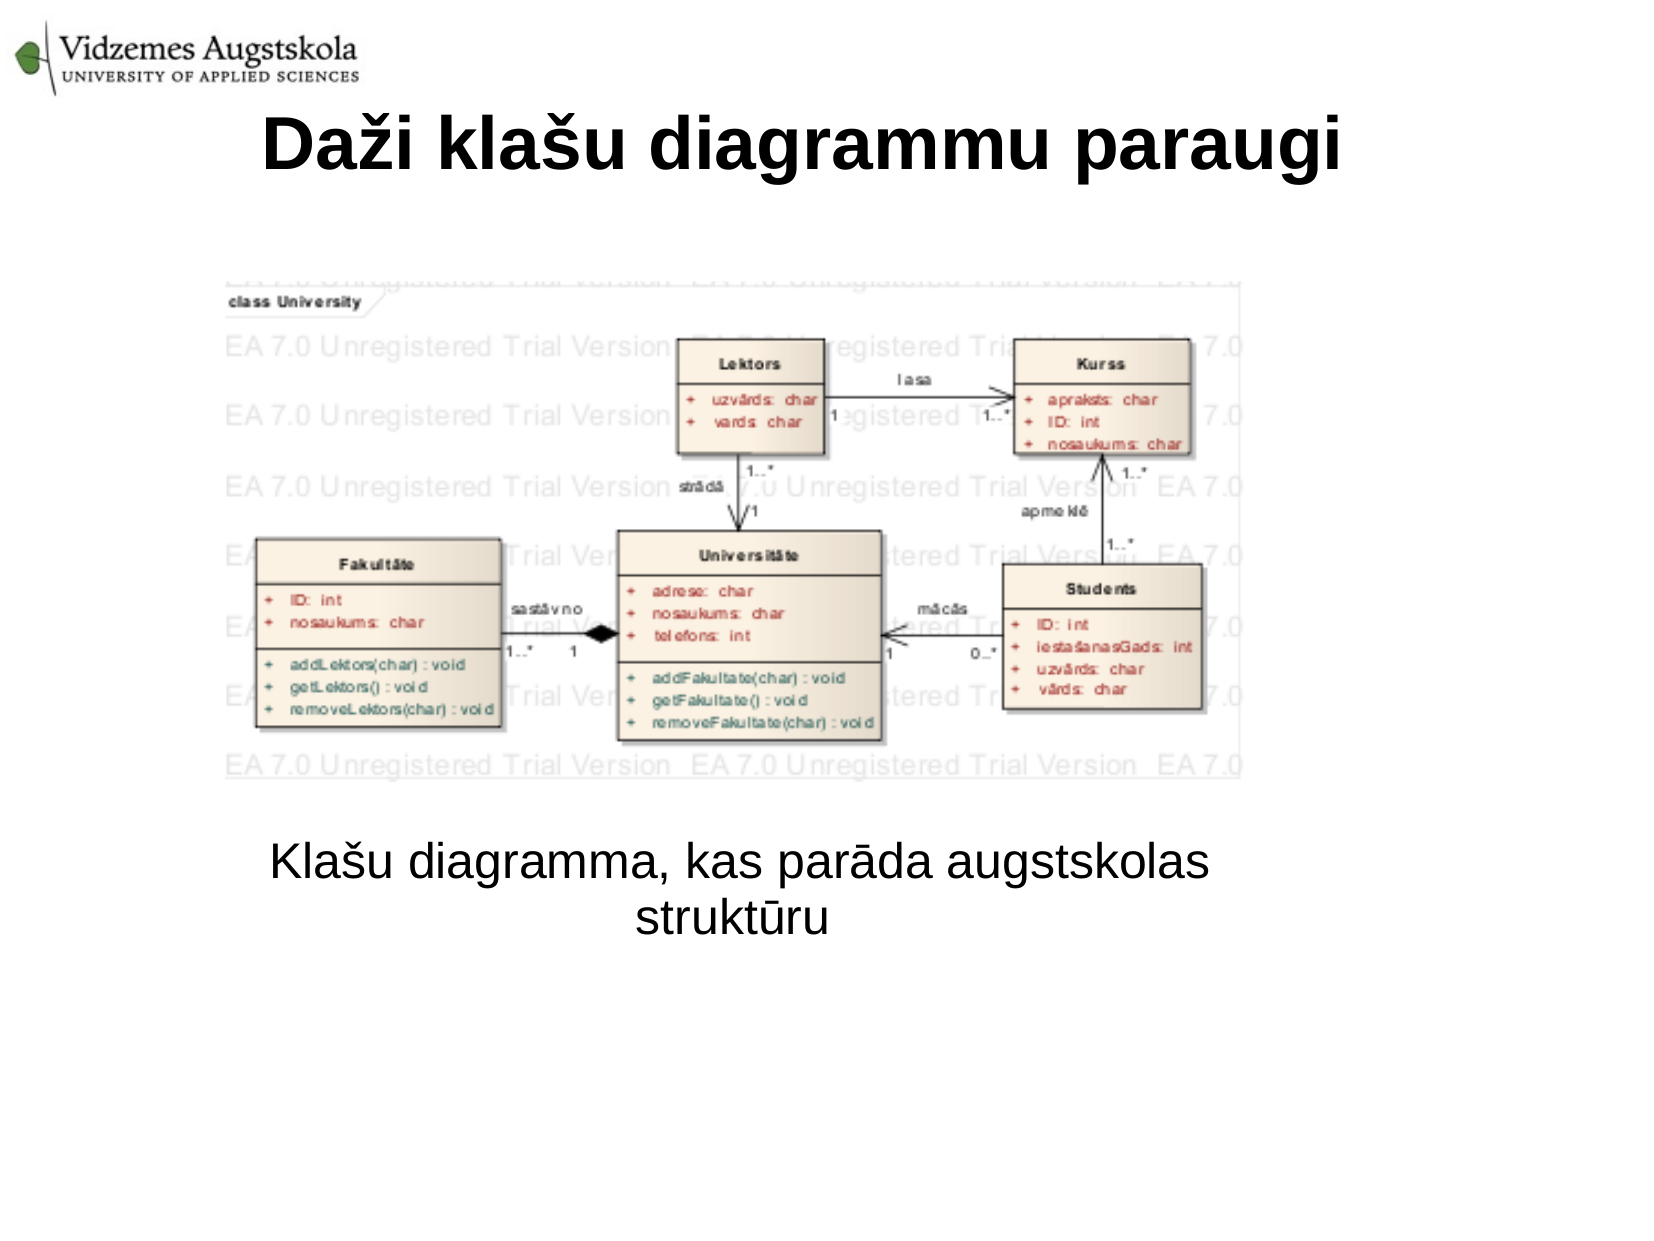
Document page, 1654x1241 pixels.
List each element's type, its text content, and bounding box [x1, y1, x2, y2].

title Daži klašu diagrammu paraugi [94, 0, 1512, 469]
picture [5, 2, 94, 113]
text_box Klašu diagramma, kas parāda augstskolas struktūru [187, 826, 1279, 1000]
picture [225, 281, 1250, 782]
